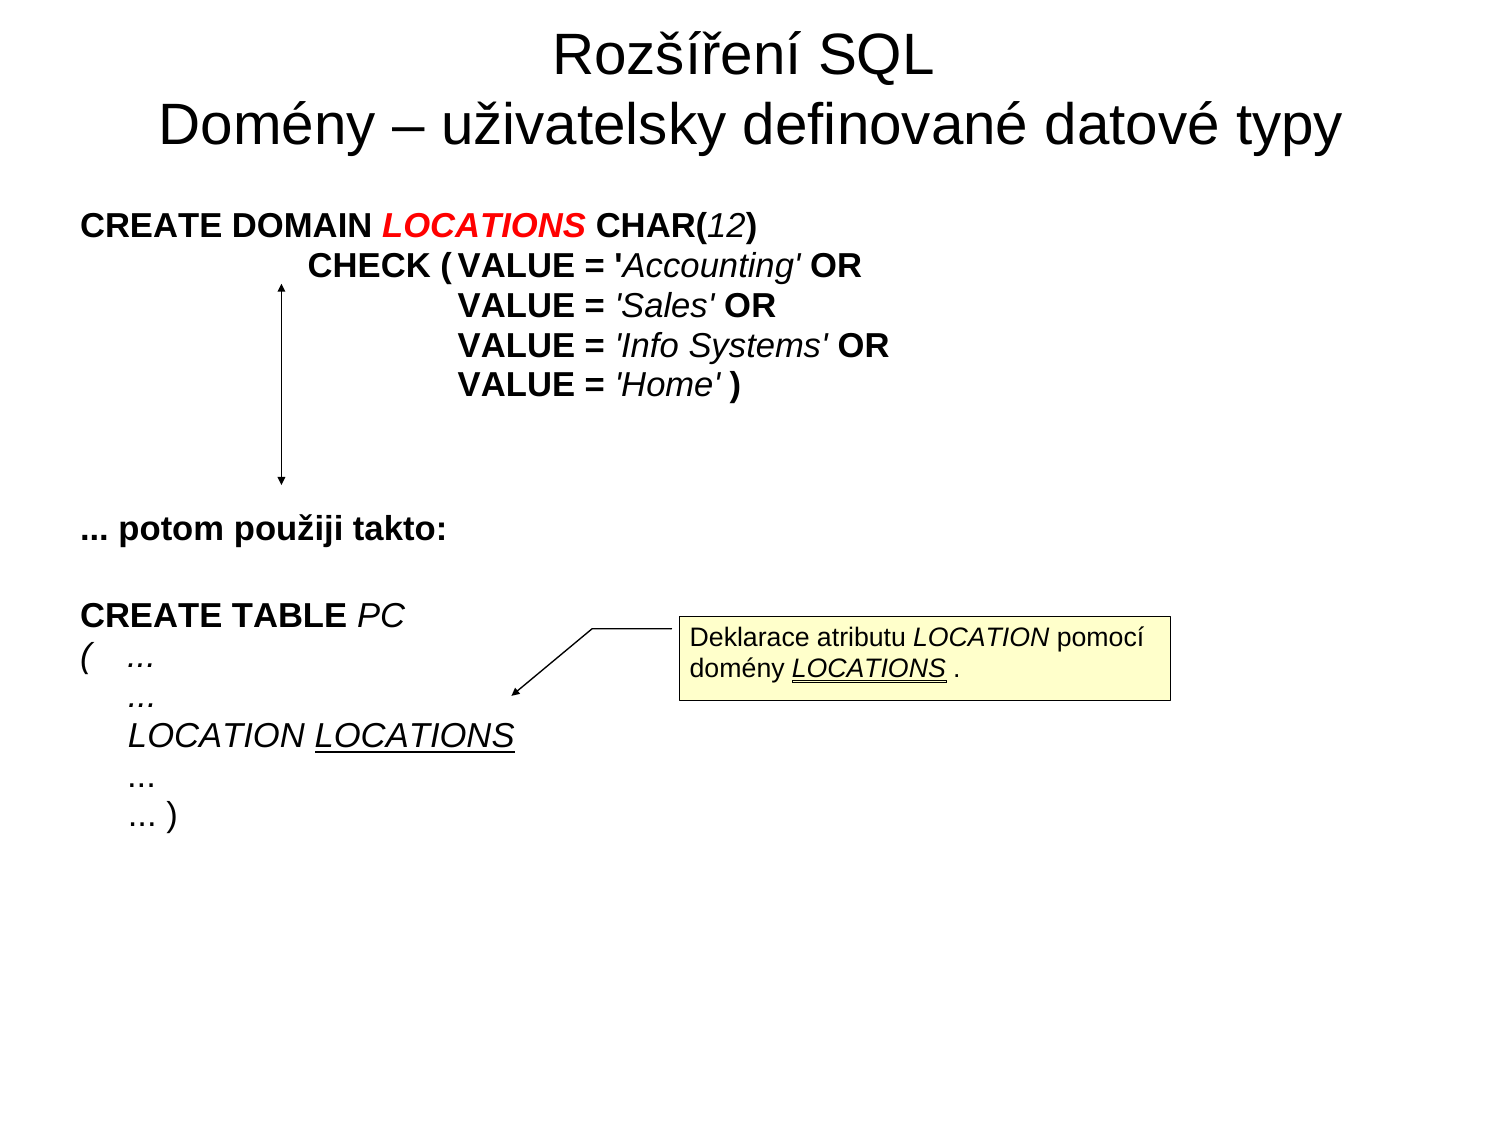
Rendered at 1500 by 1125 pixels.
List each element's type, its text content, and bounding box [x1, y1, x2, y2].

chart [79, 173, 1319, 967]
title Rozšíření SQL Domény – uživatelsky definované datové typy [76, 29, 1427, 144]
